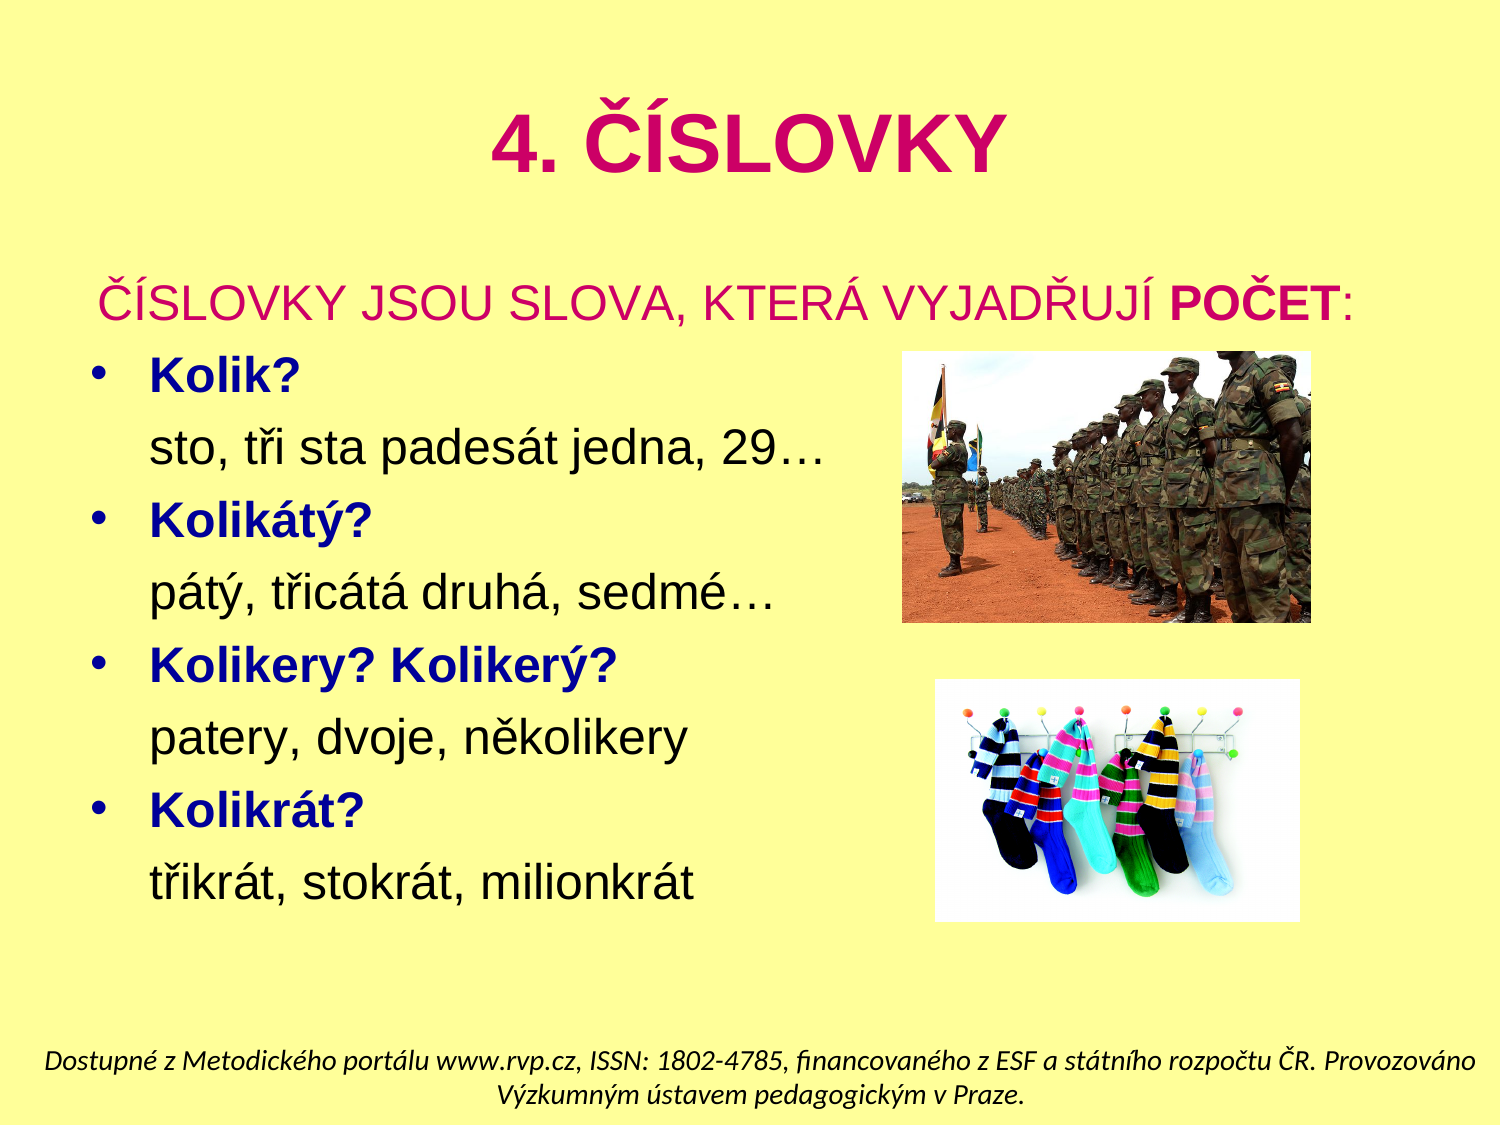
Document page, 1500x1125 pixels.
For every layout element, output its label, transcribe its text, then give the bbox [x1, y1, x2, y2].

picture [935, 679, 1300, 922]
title 4. ČÍSLOVKY [75, 45, 1426, 233]
list ČÍSLOVKY JSOU SLOVA, KTERÁ VYJADŘUJÍ POČET: Kolik? sto, tři sta padesát jedna, 29… Kolikátý? pátý, třicátá druhá, sedmé… Kolikery? Kolikerý? patery, dvoje, několikery Kolikrát? třikrát, stokrát, milionkrát [75, 262, 1454, 1006]
text_box Dostupné z Metodického portálu www.rvp.cz, ISSN: 1802-4785, financovaného z ESF a státního rozpočtu ČR. Provozováno Výzkumným ústavem pedagogickým v Praze. [29, 1033, 1493, 1119]
picture [902, 351, 1311, 623]
